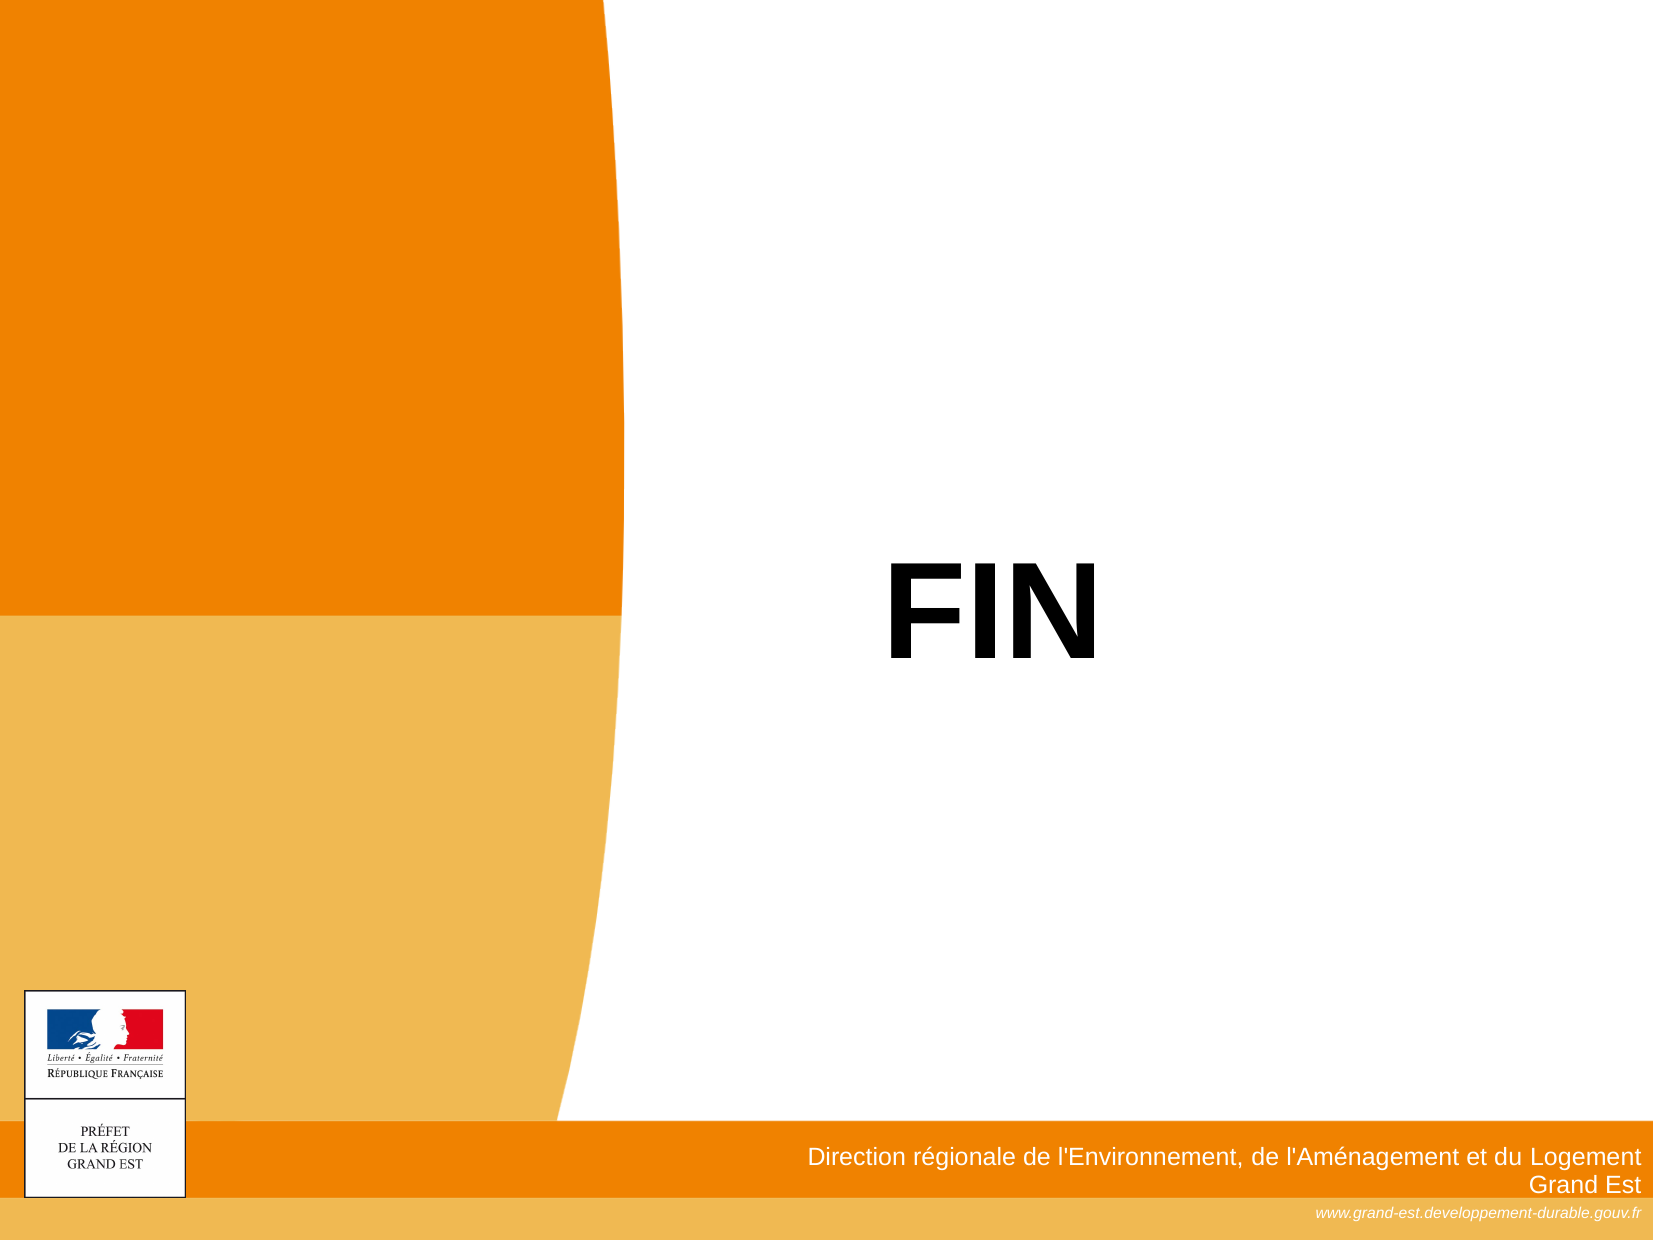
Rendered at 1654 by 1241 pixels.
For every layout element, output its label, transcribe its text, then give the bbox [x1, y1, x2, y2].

text_box FIN [867, 526, 1120, 696]
picture [0, 0, 1653, 1240]
